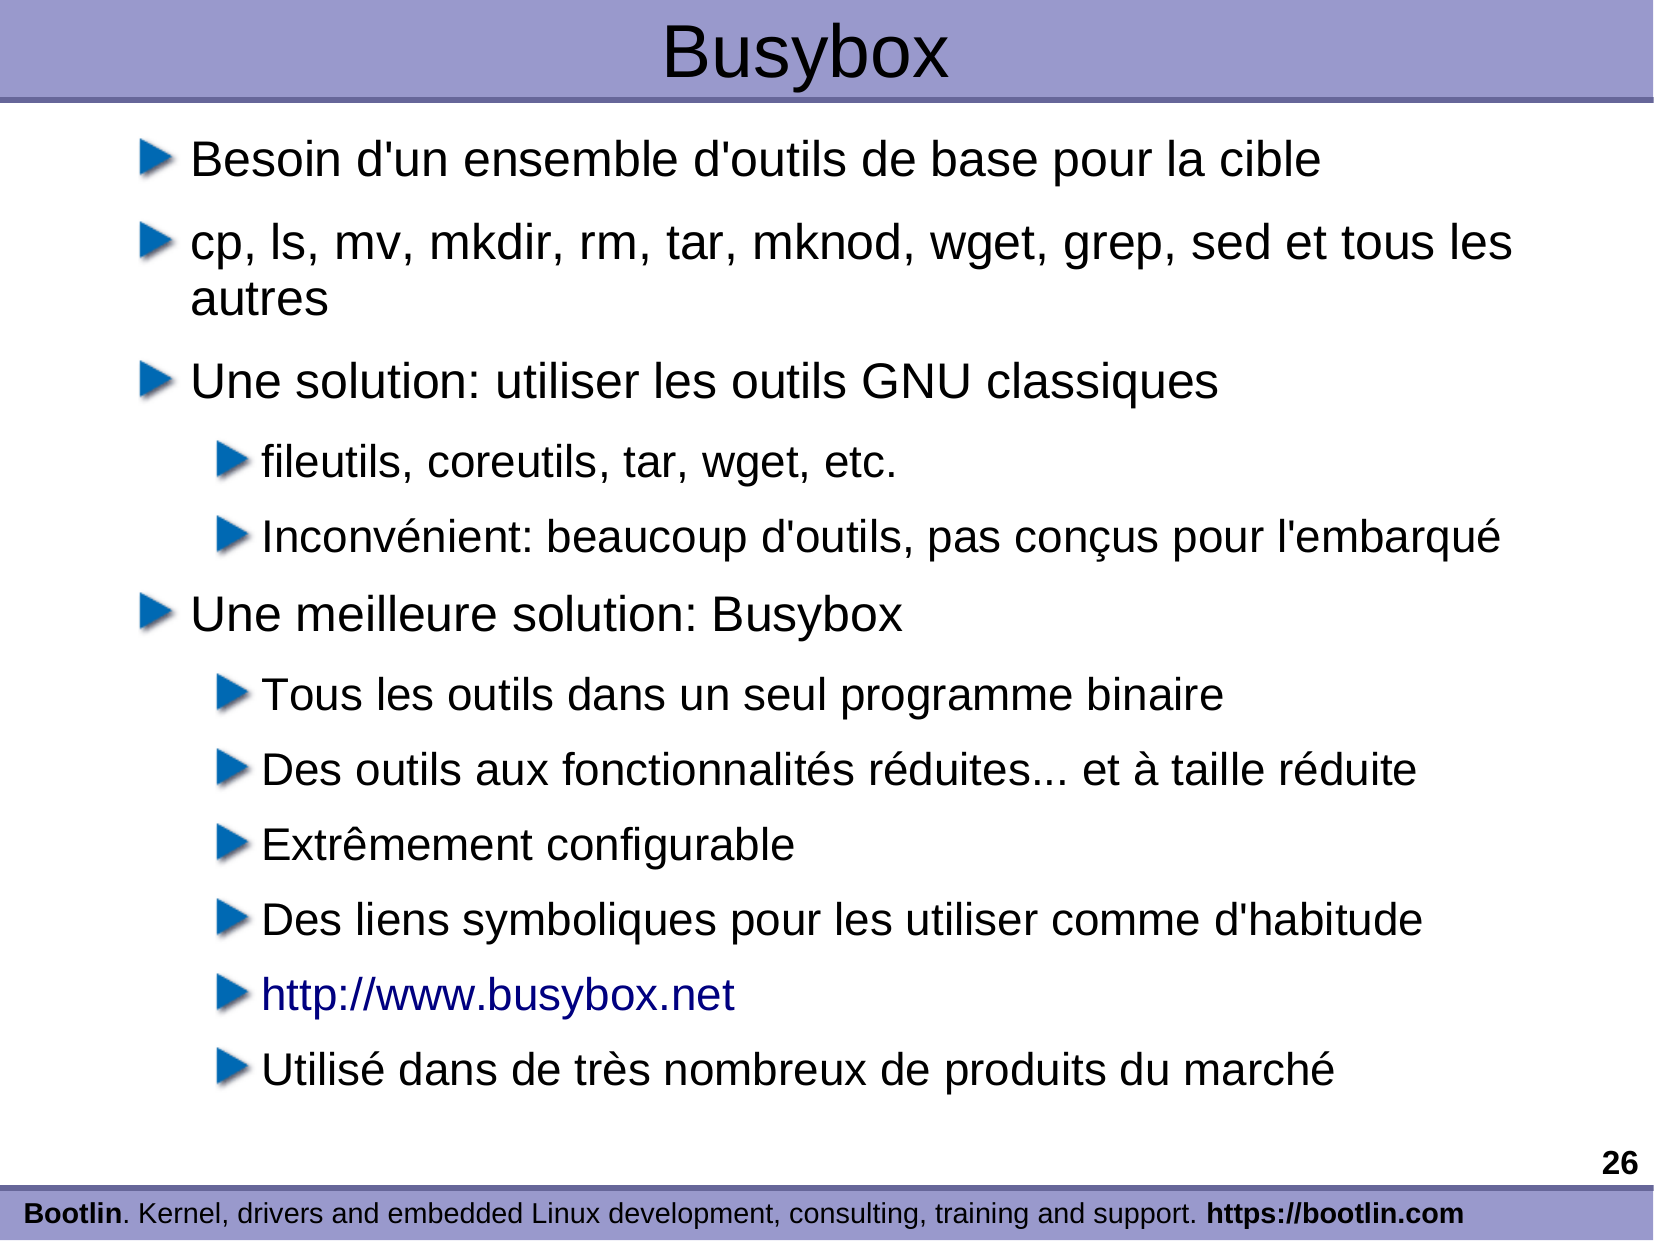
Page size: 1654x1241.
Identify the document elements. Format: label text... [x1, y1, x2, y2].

list Besoin d'un ensemble d'outils de base pour la cible cp, ls, mv, mkdir, rm, tar, mknod, wget, grep, sed et tous les autres Une solution: utiliser les outils GNU classiques fileutils, coreutils, tar, wget, etc. Inconvénient: beaucoup d'outils, pas conçus pour l'embarqué Une meilleure solution: Busybox Tous les outils dans un seul programme binaire Des outils aux fonctionnalités réduites... et à taille réduite Extrêmement configurable Des liens symboliques pour les utiliser comme d'habitude http://www.busybox.net Utilisé dans de très nombreux de produits du marché [119, 131, 1532, 1172]
title Busybox [60, 5, 1551, 97]
